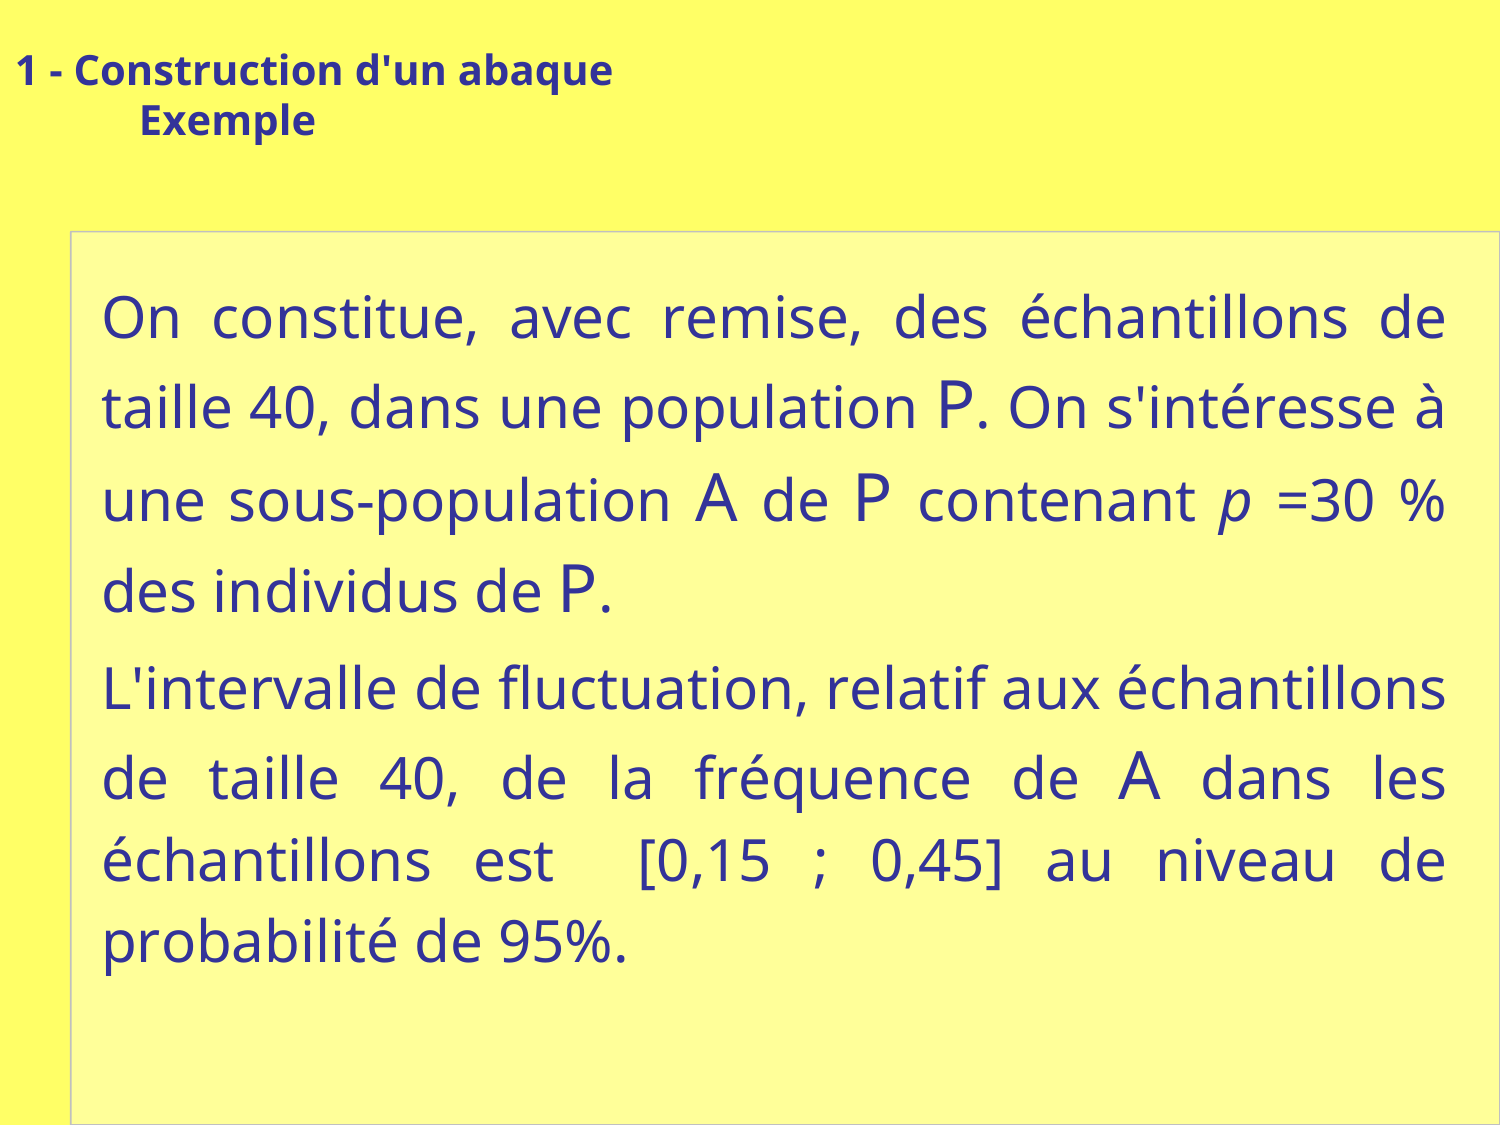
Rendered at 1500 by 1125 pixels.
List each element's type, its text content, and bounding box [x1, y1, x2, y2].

text_box 1 - Construction d'un abaque Exemple [0, 0, 1500, 188]
list On constitue, avec remise, des échantillons de taille 40, dans une population P. On s'intéresse à une sous-population A de P contenant p =30 % des individus de P. L'intervalle de fluctuation, relatif aux échantillons de taille 40, de la fréquence de A dans les échantillons est [0,15 ; 0,45] au niveau de probabilité de 95%. [86, 262, 1463, 1038]
